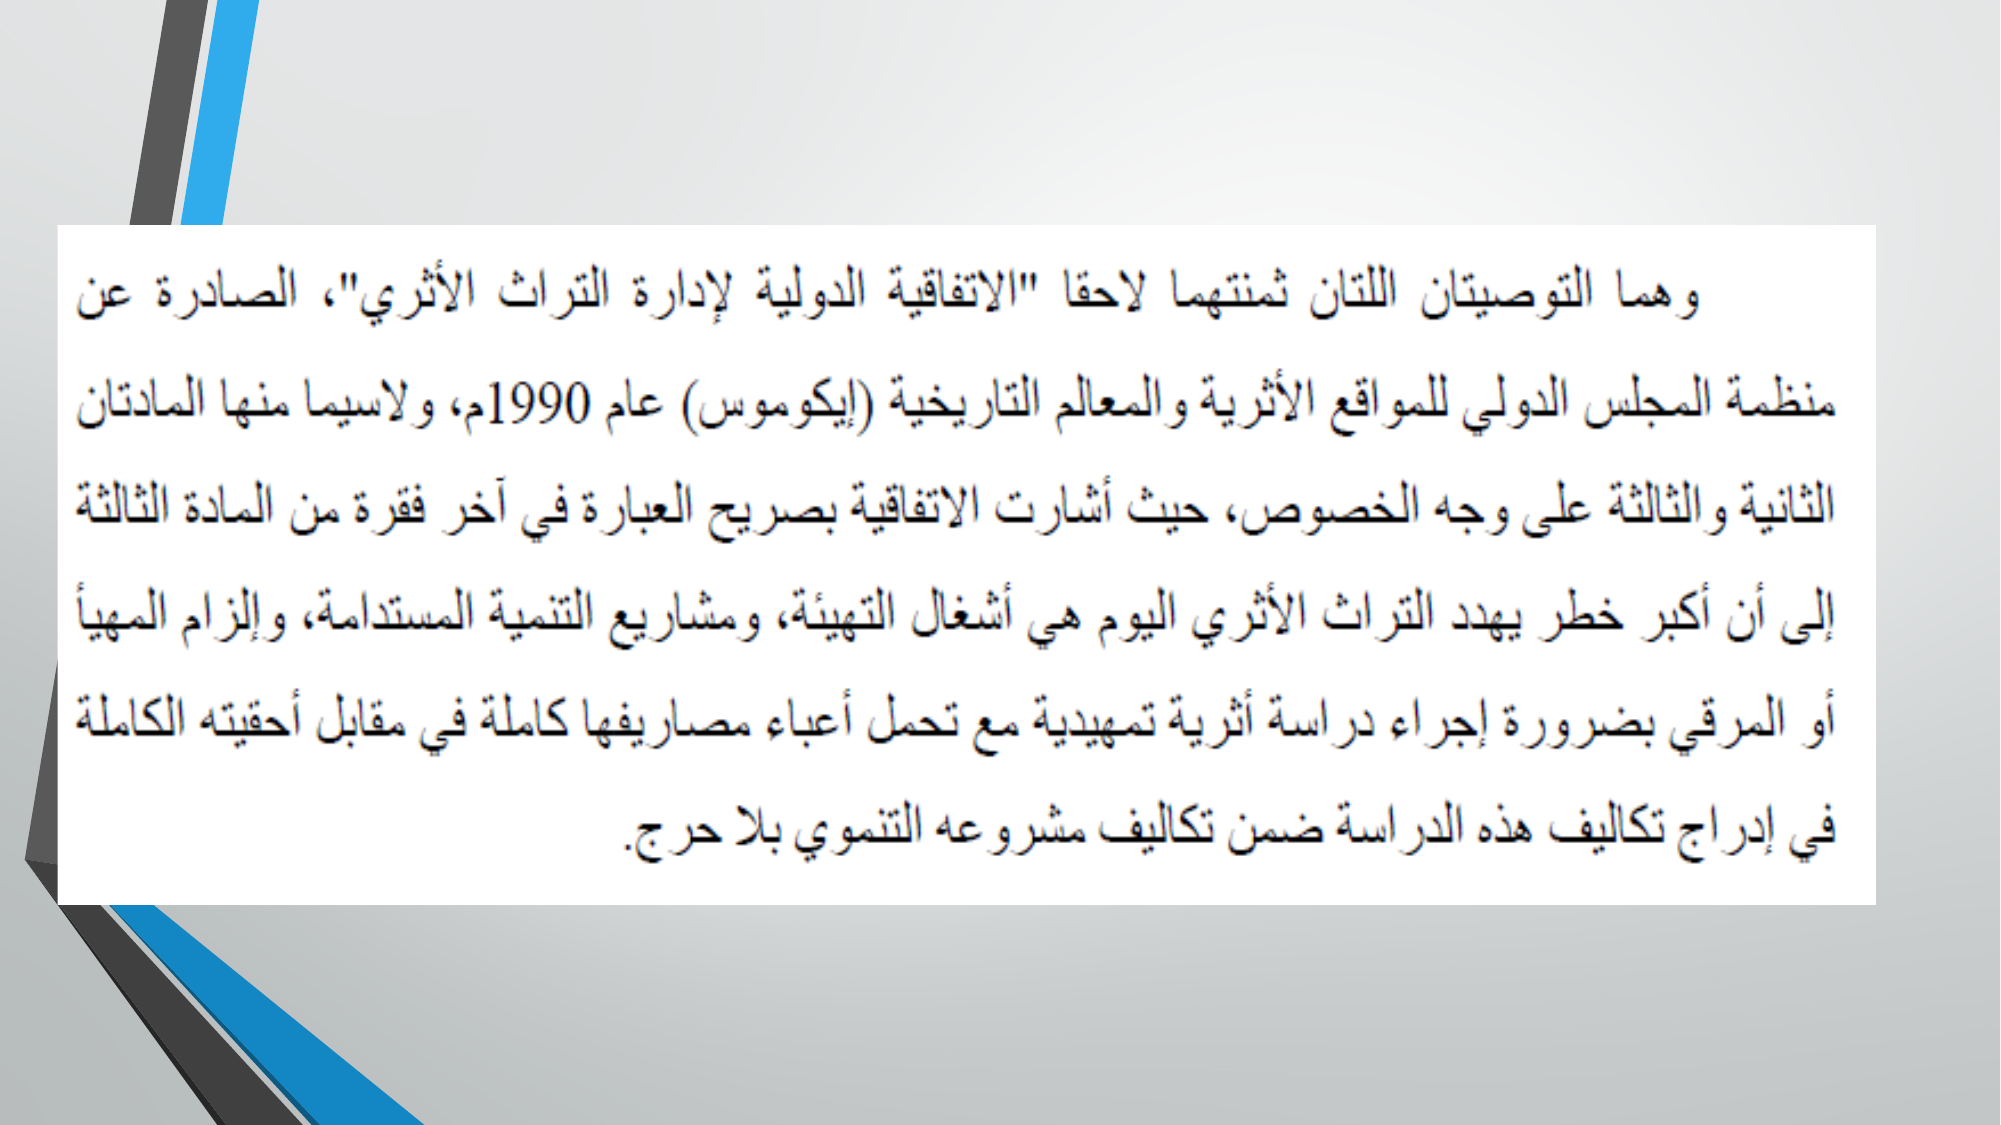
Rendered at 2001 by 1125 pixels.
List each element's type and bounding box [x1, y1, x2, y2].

picture [57, 224, 1876, 905]
